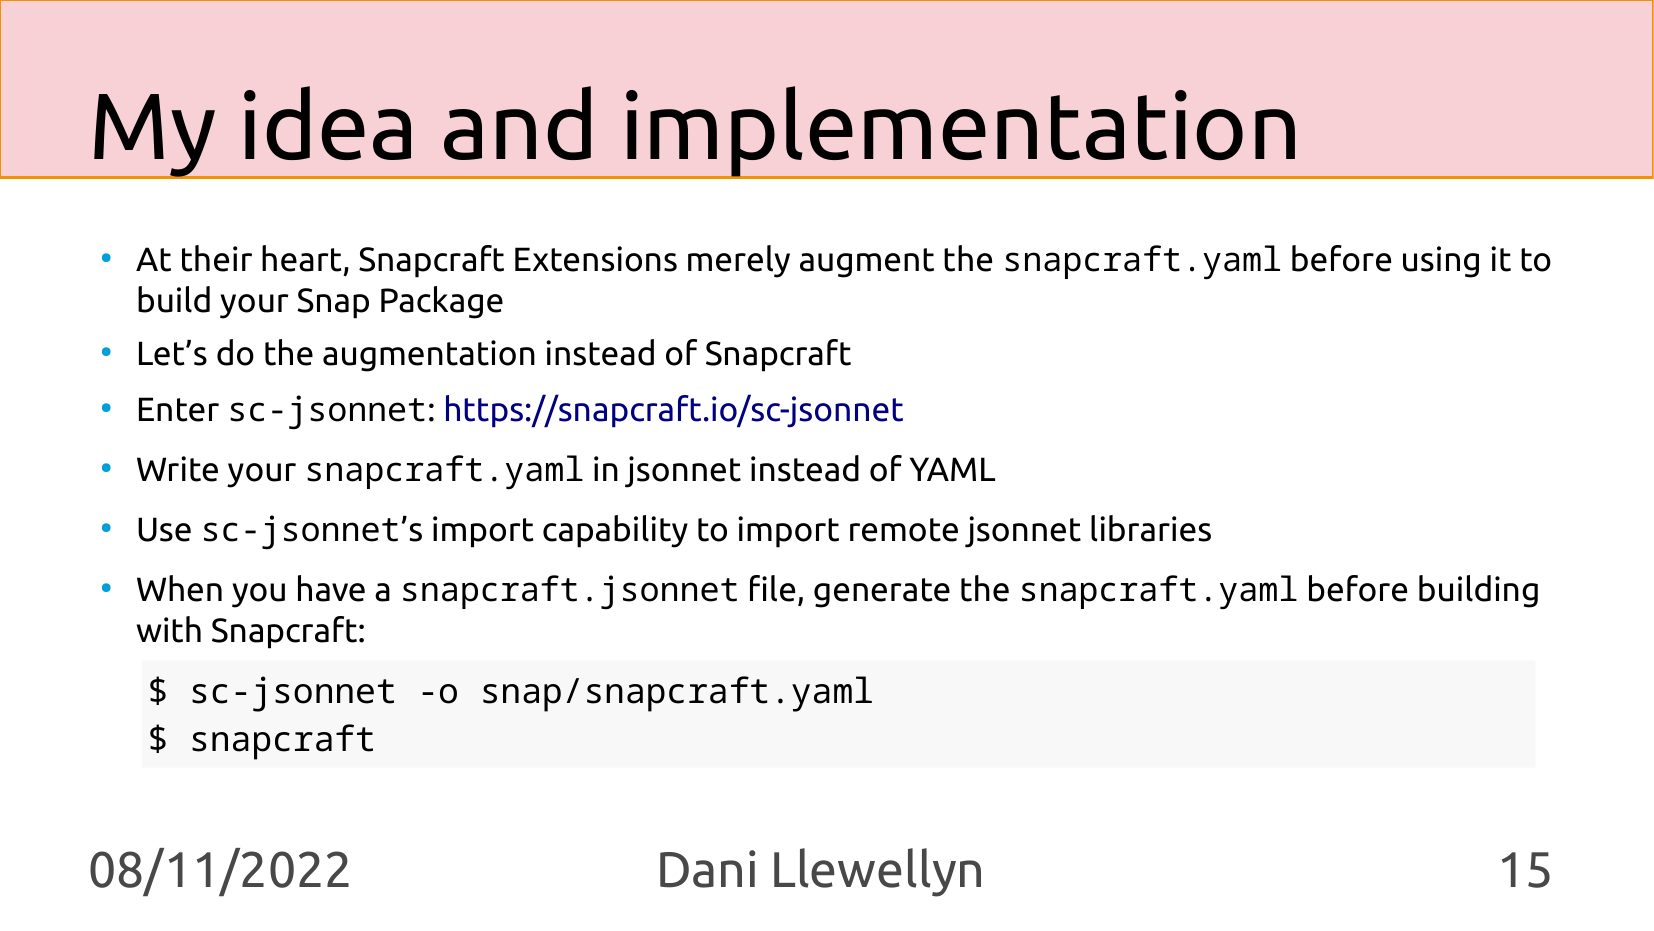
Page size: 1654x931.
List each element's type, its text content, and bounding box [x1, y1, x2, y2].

list At their heart, Snapcraft Extensions merely augment the snapcraft.yaml before using it to build your Snap Package Let’s do the augmentation instead of Snapcraft Enter sc-jsonnet: https://snapcraft.io/sc-jsonnet Write your snapcraft.yaml in jsonnet instead of YAML Use sc-jsonnet’s import capability to import remote jsonnet libraries When you have a snapcraft.jsonnet file, generate the snapcraft.yaml before building with Snapcraft: [88, 236, 1565, 650]
text_box $ sc-jsonnet -o snap/snapcraft.yaml $ snapcraft [141, 660, 1536, 768]
title My idea and implementation [88, 14, 1565, 178]
